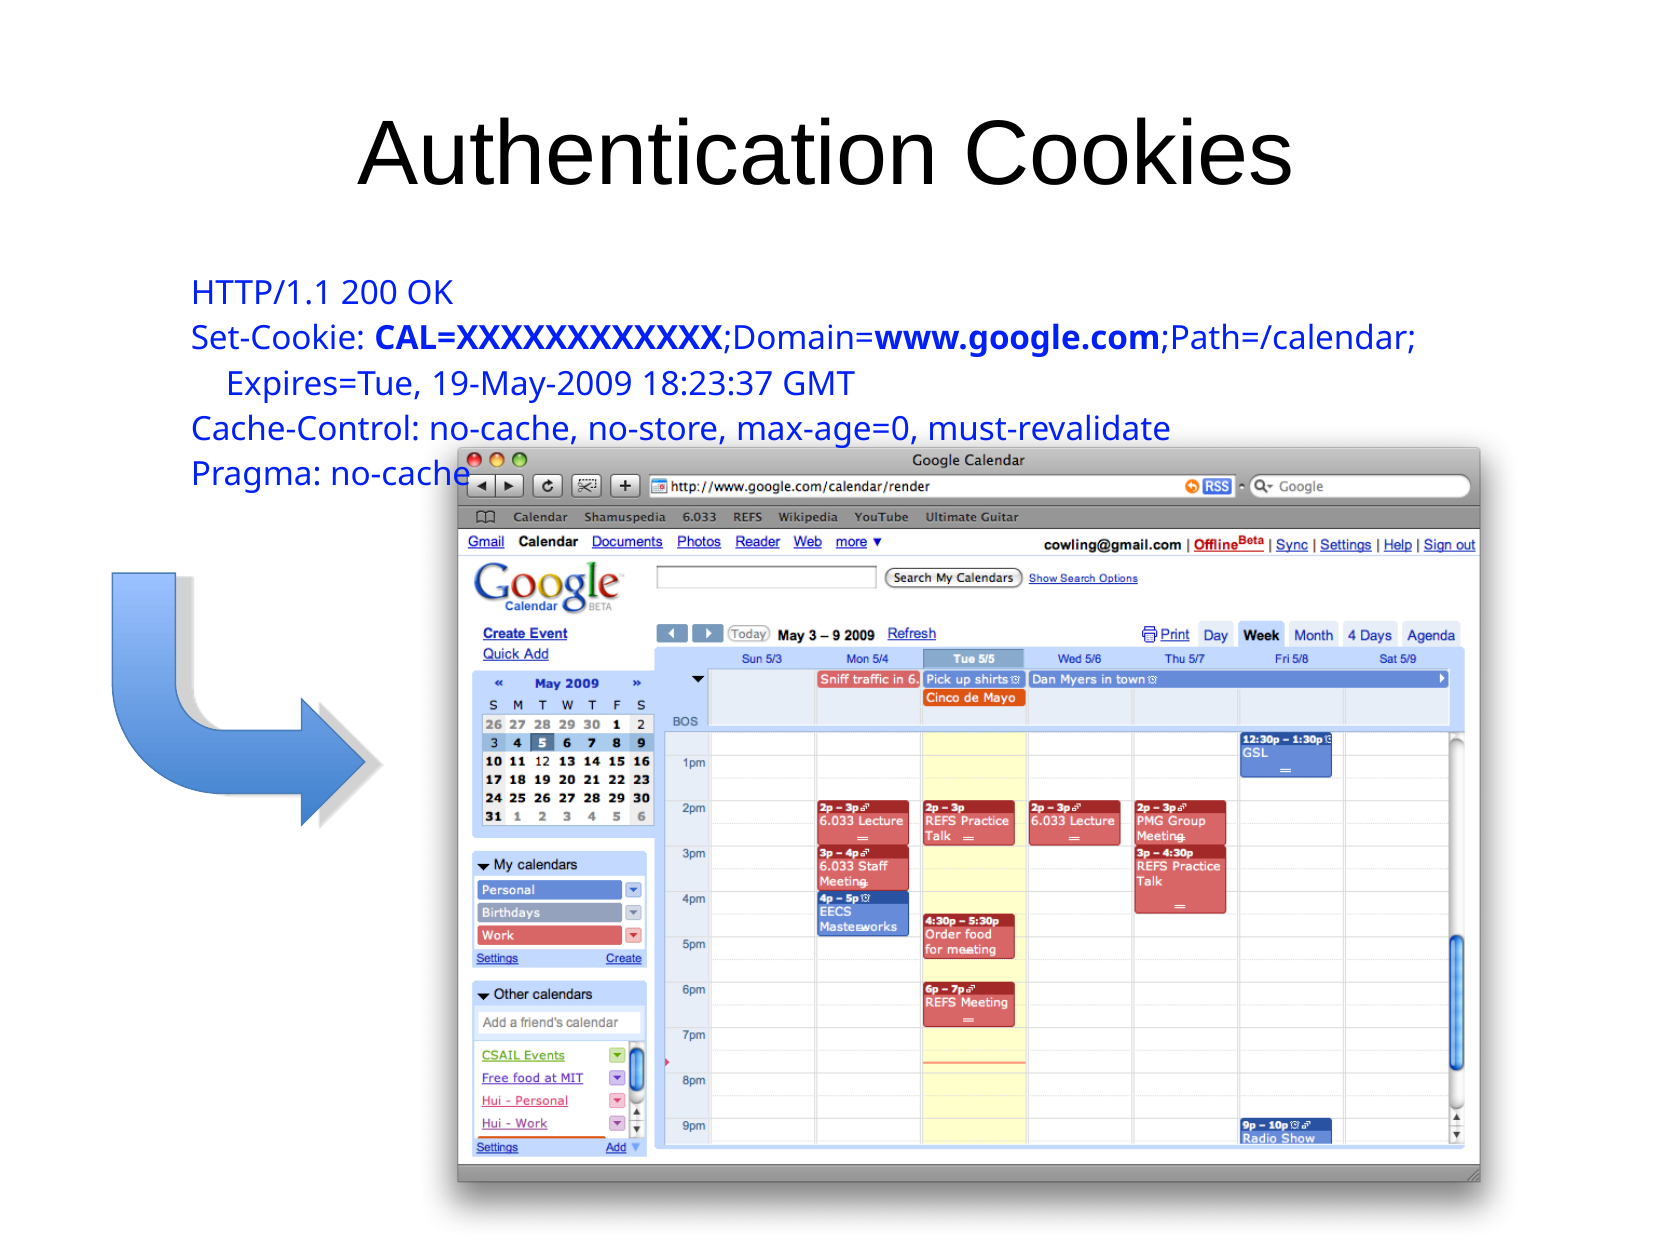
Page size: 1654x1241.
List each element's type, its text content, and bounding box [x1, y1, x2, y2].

text_box [112, 421, 1654, 1241]
title Authentication Cookies [82, 49, 1571, 257]
text_box HTTP/1.1 200 OK Set-Cookie: CAL=XXXXXXXXXXXX;Domain=www.google.com;Path=/calendar; Expires=Tue, 19-May-2009 18:23:37 GMT Cache-Control: no-cache, no-store, max-age=0, must-revalidate Pragma: no-cache [176, 261, 1432, 549]
